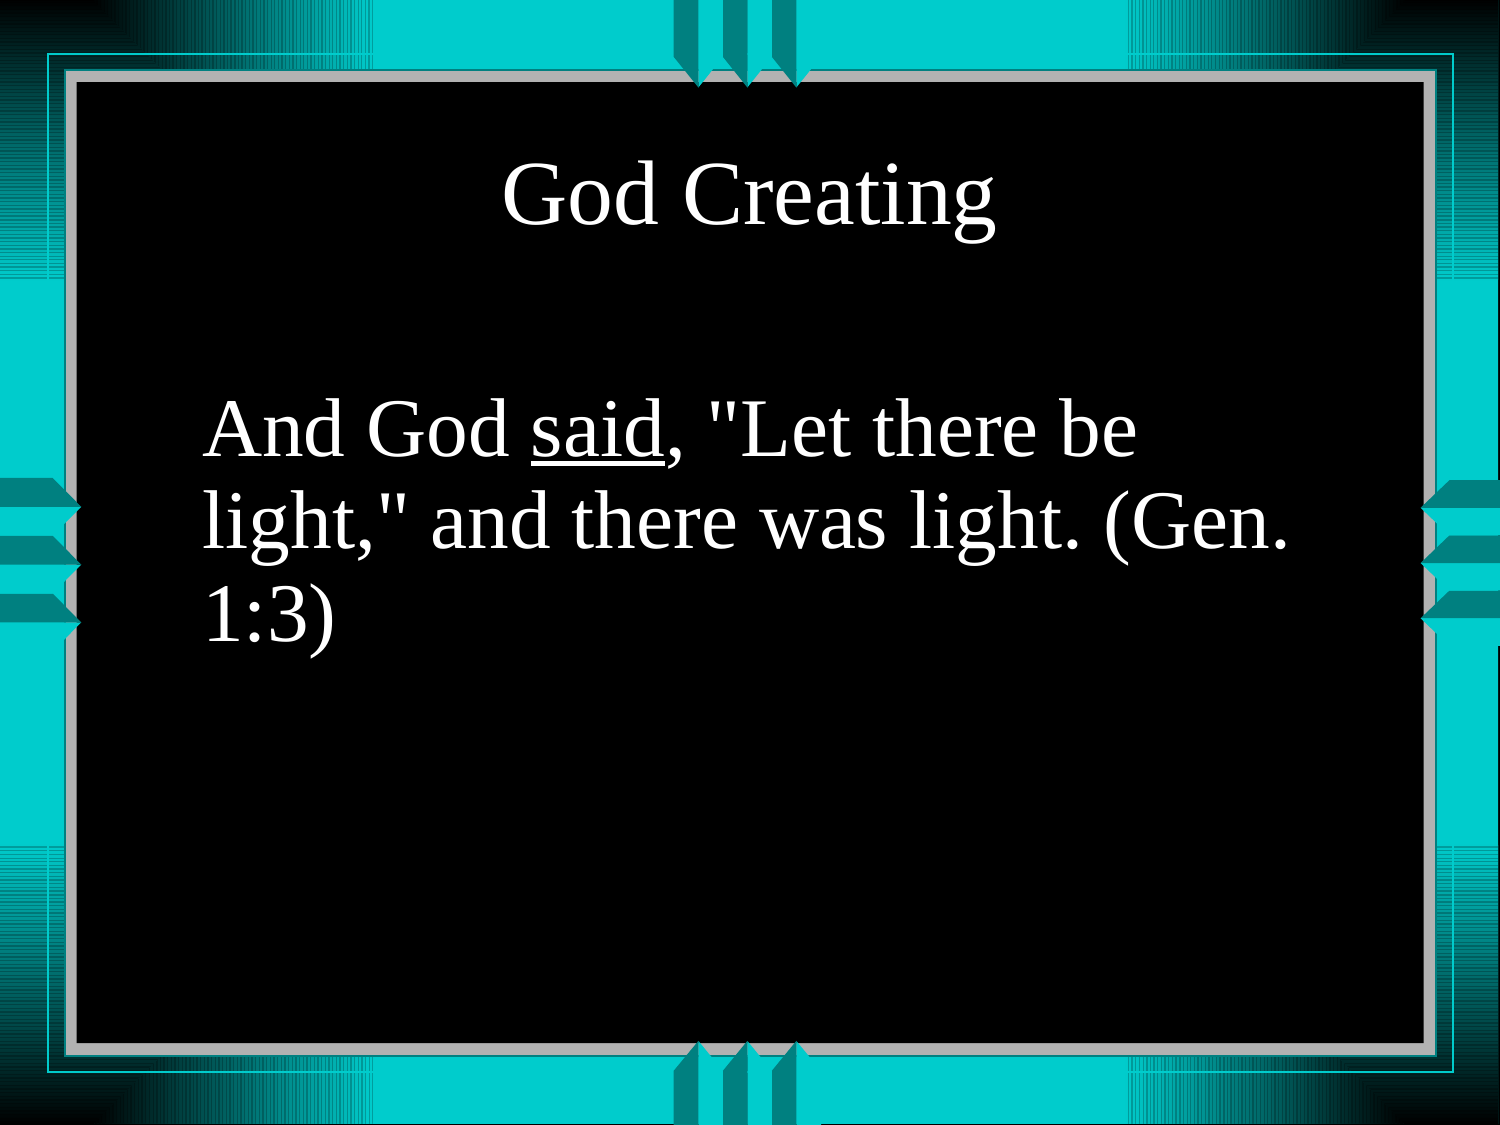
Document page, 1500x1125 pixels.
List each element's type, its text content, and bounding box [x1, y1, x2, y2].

text_box And God said, "Let there be light," and there was light. (Gen. 1:3) [187, 375, 1313, 667]
title God Creating [112, 99, 1388, 288]
